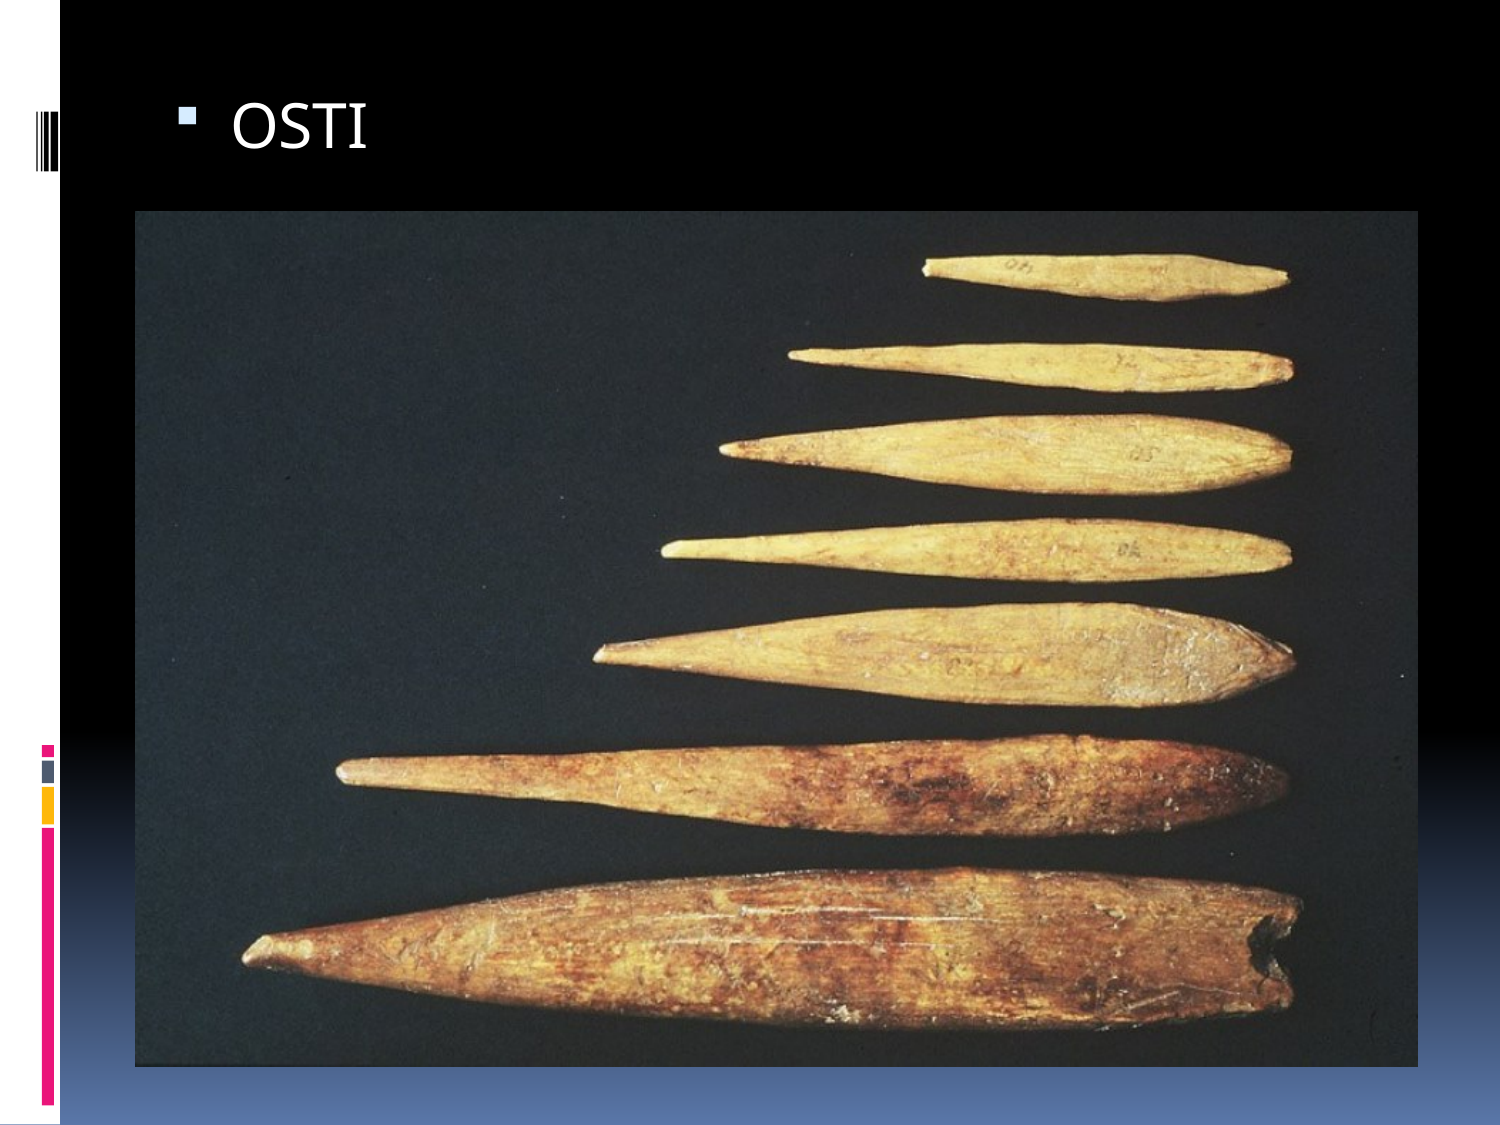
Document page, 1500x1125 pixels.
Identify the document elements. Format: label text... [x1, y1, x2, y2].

picture [135, 211, 1418, 1067]
list OSTI [147, 78, 1425, 1043]
